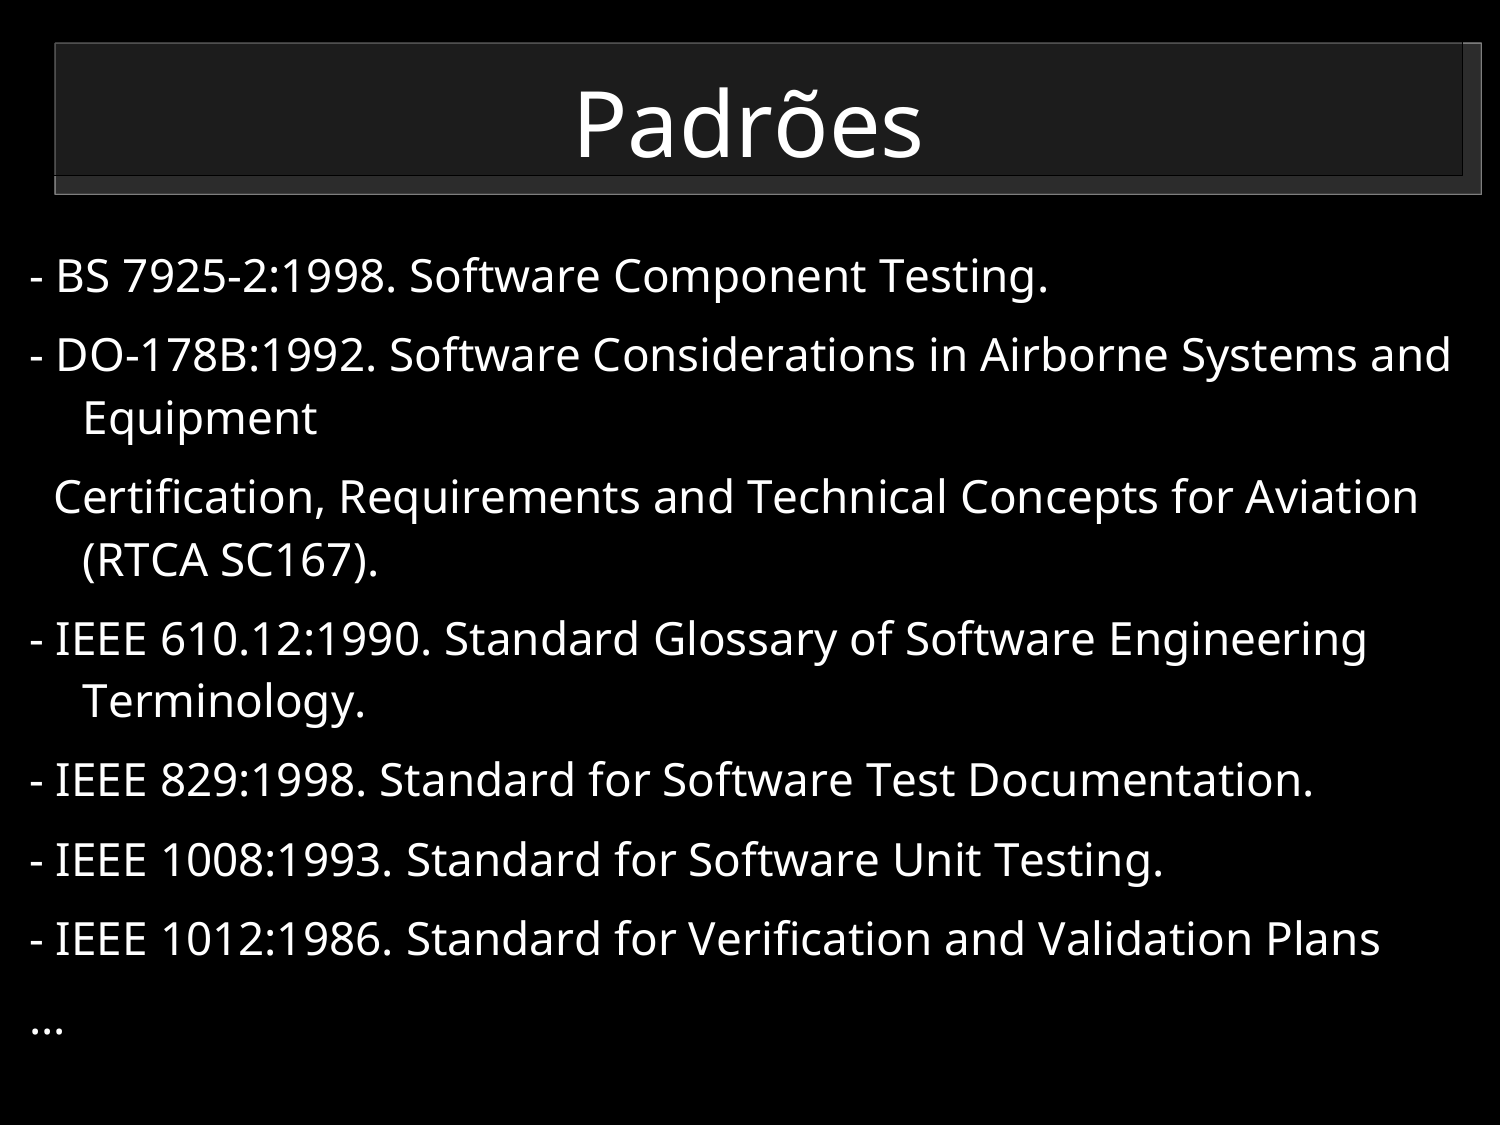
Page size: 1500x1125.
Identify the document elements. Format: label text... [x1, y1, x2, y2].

title Padrões [29, 38, 1469, 206]
list - BS 7925-2:1998. Software Component Testing. - DO-178B:1992. Software Considerations in Airborne Systems and Equipment Certification, Requirements and Technical Concepts for Aviation (RTCA SC167). - IEEE 610.12:1990. Standard Glossary of Software Engineering Terminology. - IEEE 829:1998. Standard for Software Test Documentation. - IEEE 1008:1993. Standard for Software Unit Testing. - IEEE 1012:1986. Standard for Verification and Validation Plans ... [29, 243, 1469, 1092]
